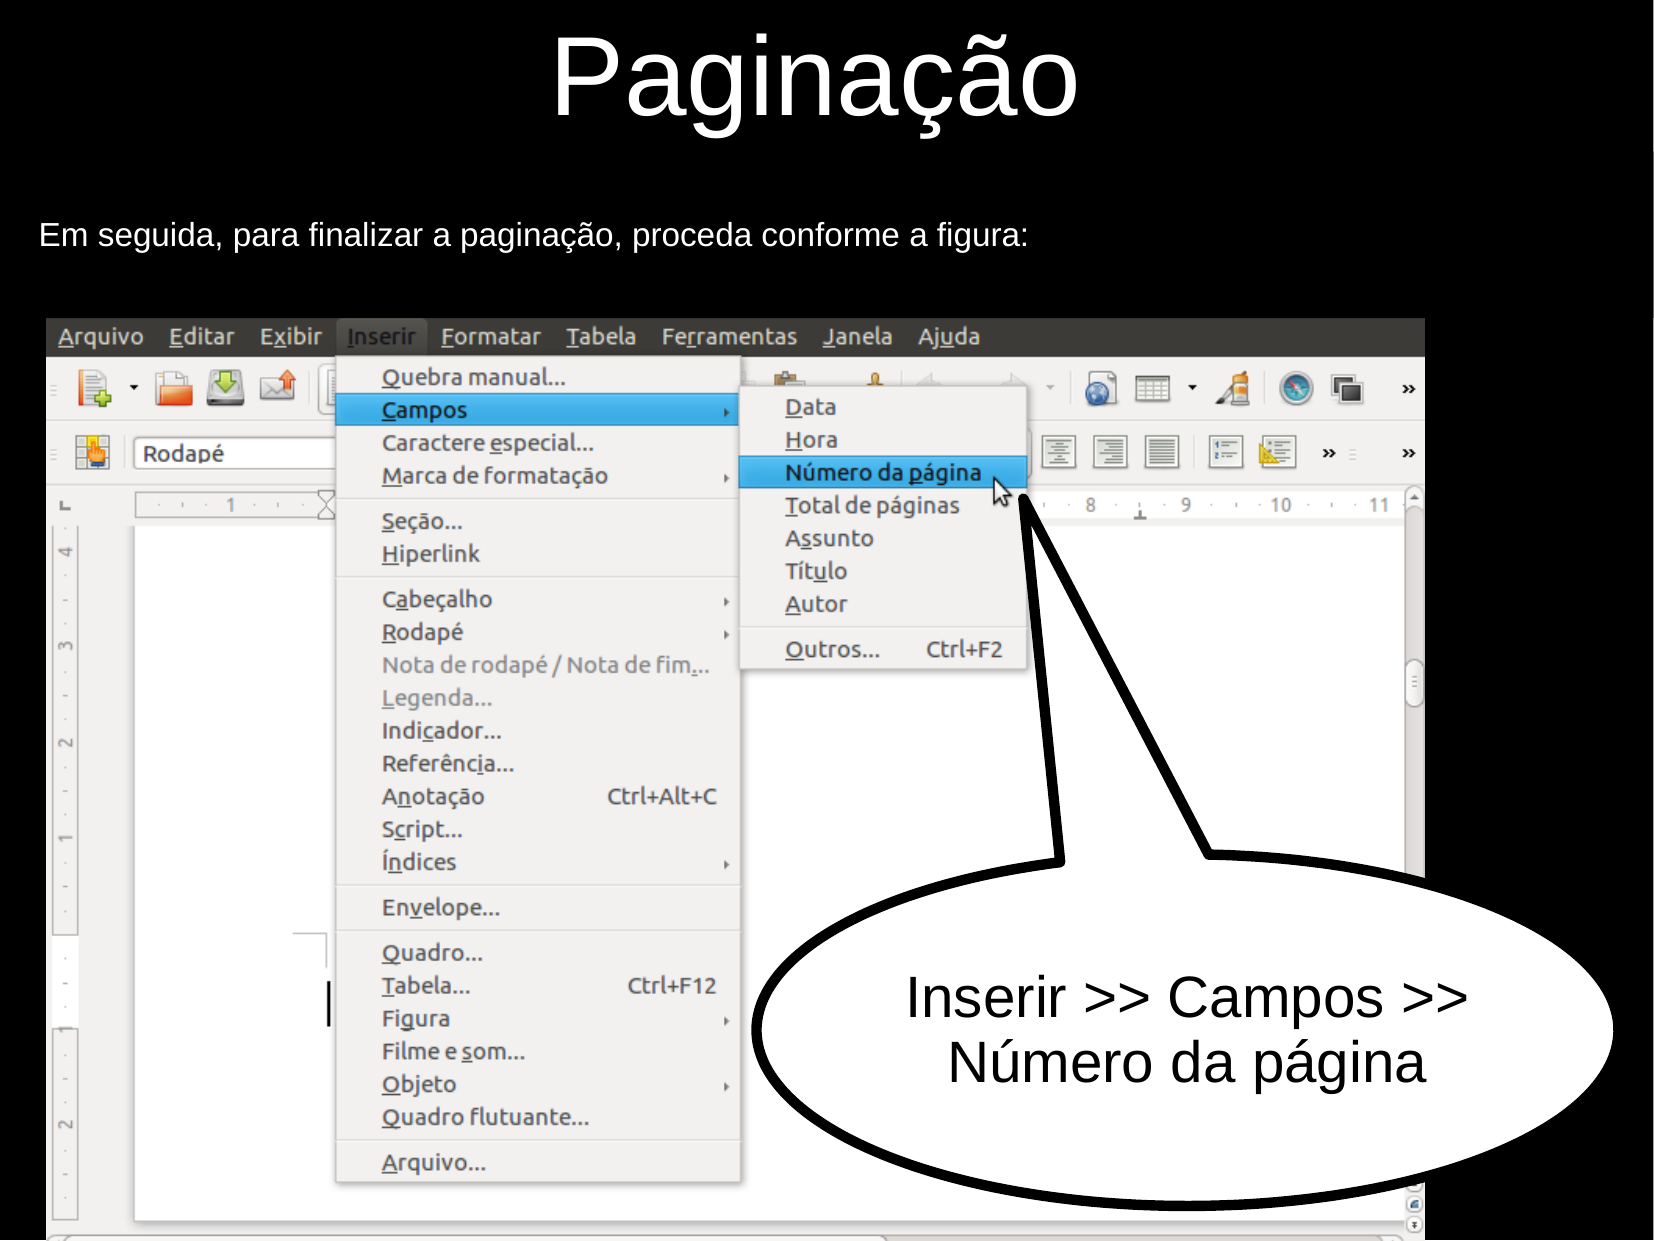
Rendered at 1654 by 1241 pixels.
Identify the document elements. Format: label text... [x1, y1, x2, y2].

title Paginação [70, 0, 1559, 151]
text_box Em seguida, para finalizar a paginação, proceda conforme a figura: [0, 151, 1654, 319]
picture [46, 319, 1425, 1241]
text_box Inserir >> Campos >> Número da página [756, 498, 1619, 1206]
